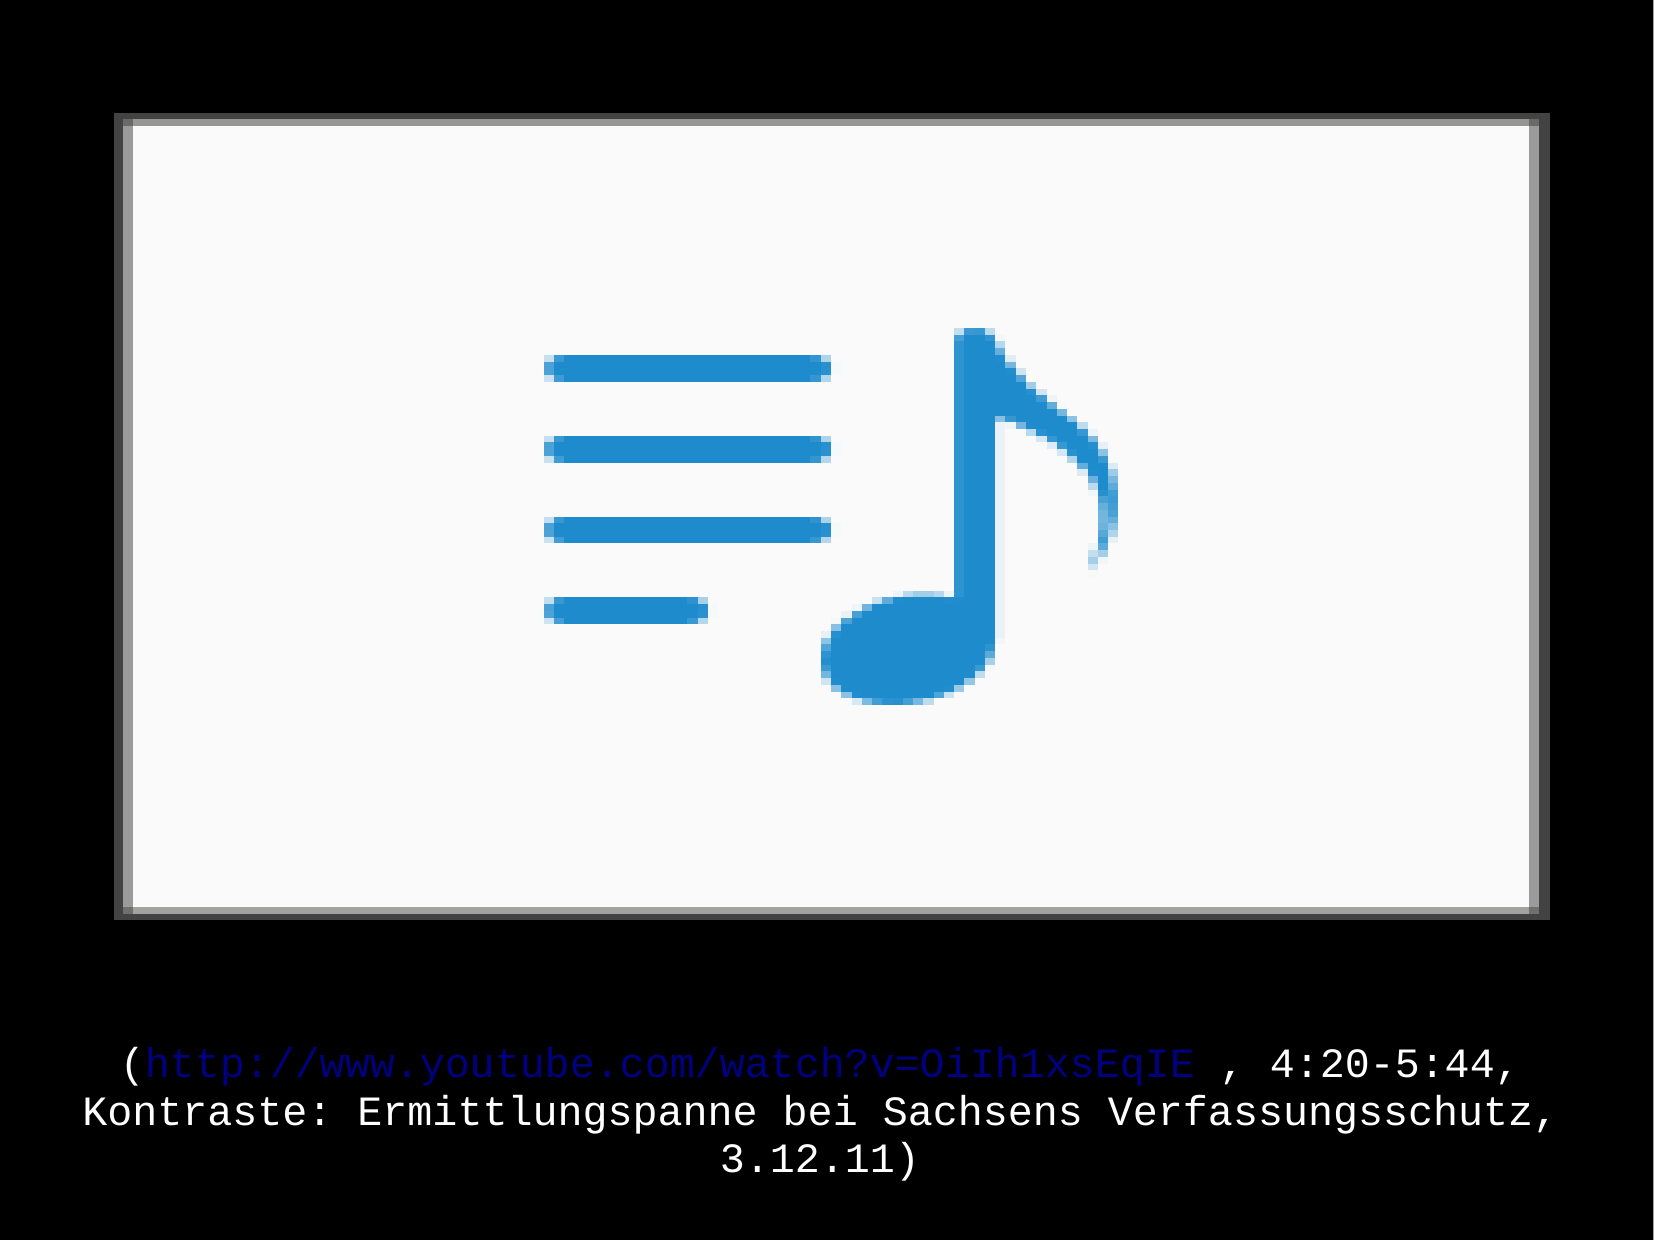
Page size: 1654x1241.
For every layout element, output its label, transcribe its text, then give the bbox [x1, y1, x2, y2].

title (http://www.youtube.com/watch?v=OiIh1xsEqIE , 4:20-5:44, Kontraste: Ermittlungspanne bei Sachsens Verfassungsschutz, 3.12.11) [75, 1017, 1564, 1211]
text_box [112, 112, 1551, 922]
